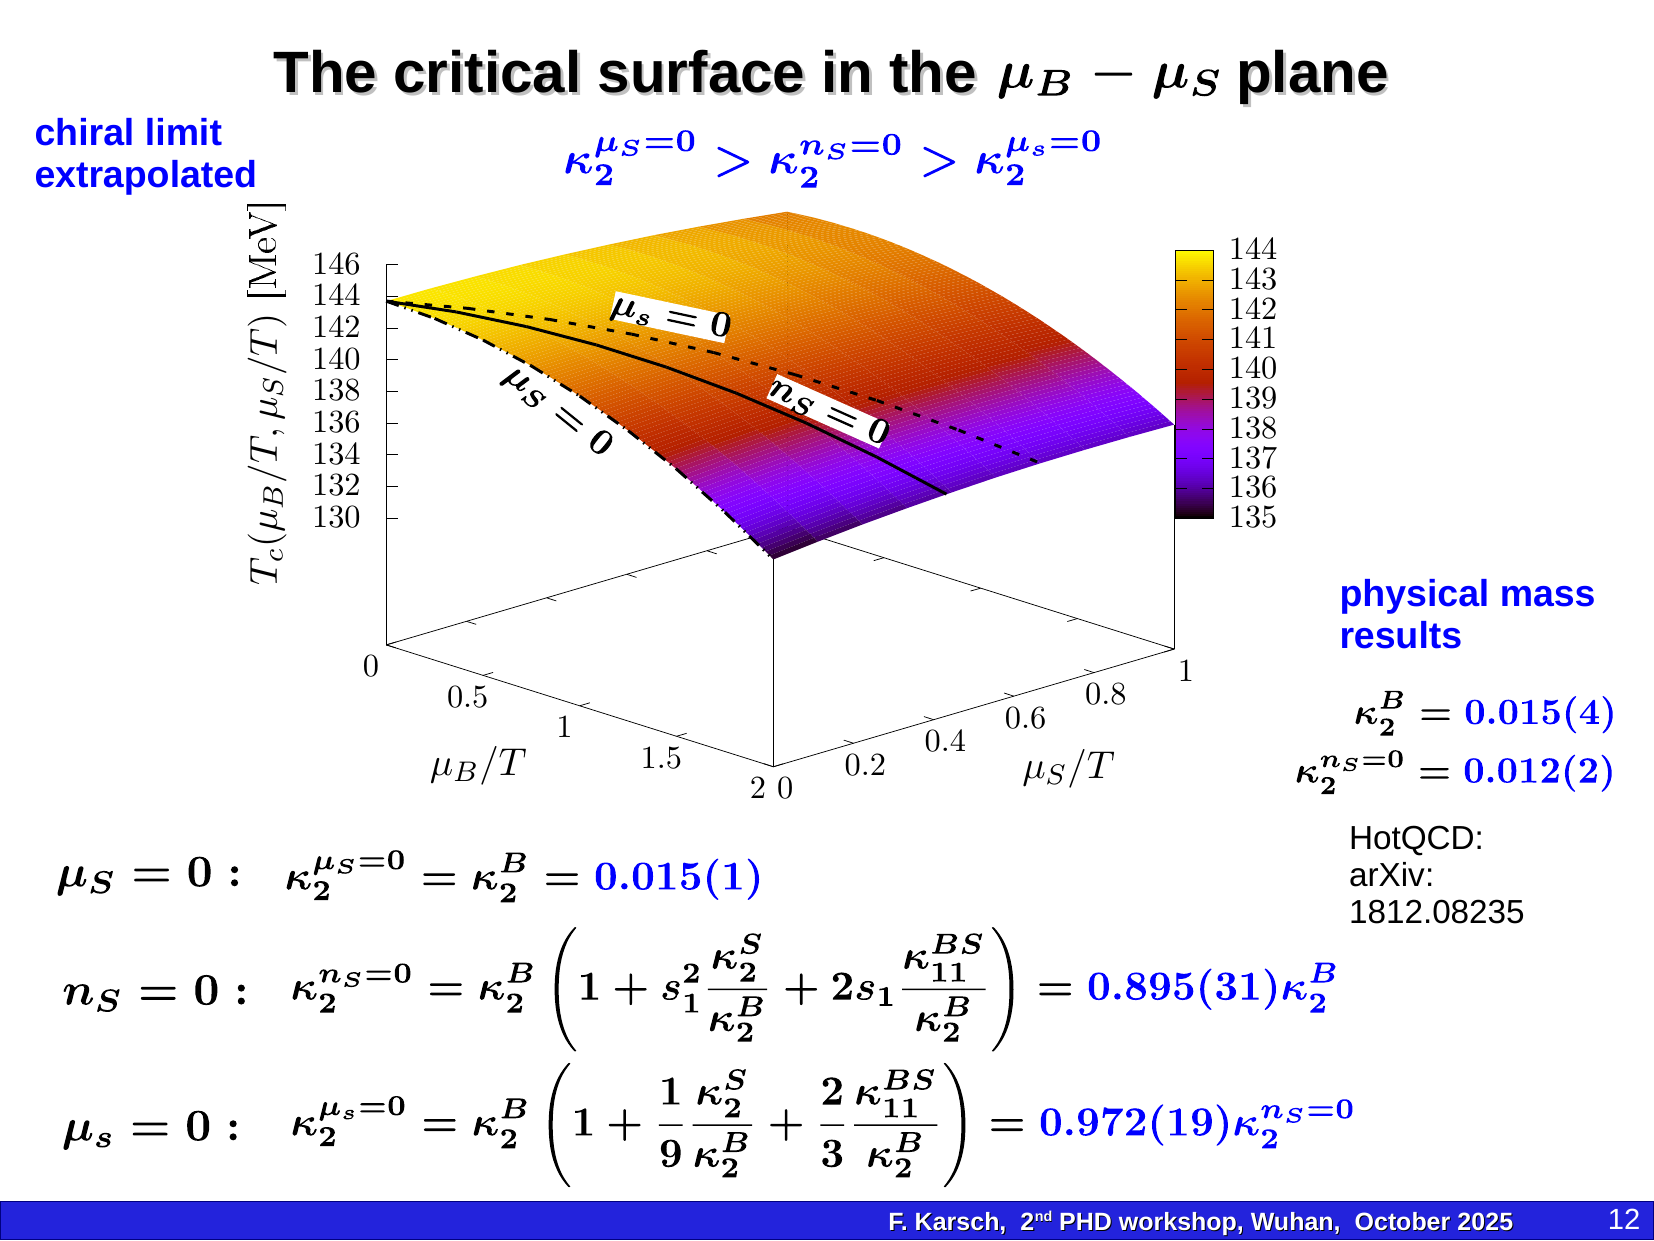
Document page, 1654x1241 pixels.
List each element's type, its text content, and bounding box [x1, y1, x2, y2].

text_box [1355, 690, 1613, 736]
text_box [292, 1062, 1353, 1188]
text_box [565, 130, 1100, 188]
text_box [1296, 750, 1612, 795]
text_box physical mass results [1324, 564, 1611, 706]
text_box [609, 291, 731, 344]
text_box chiral limit extrapolated [19, 104, 273, 246]
text_box [63, 1110, 237, 1150]
text_box [499, 361, 614, 461]
text_box [292, 927, 1336, 1052]
text_box [766, 374, 890, 449]
text_box [286, 850, 760, 903]
text_box HotQCD: arXiv:1812.08235 [1334, 812, 1625, 949]
text_box The critical surface in the plane [112, 32, 1422, 113]
text_box [63, 974, 245, 1012]
text_box [998, 63, 1220, 99]
text_box [57, 856, 239, 896]
picture [230, 187, 1294, 816]
